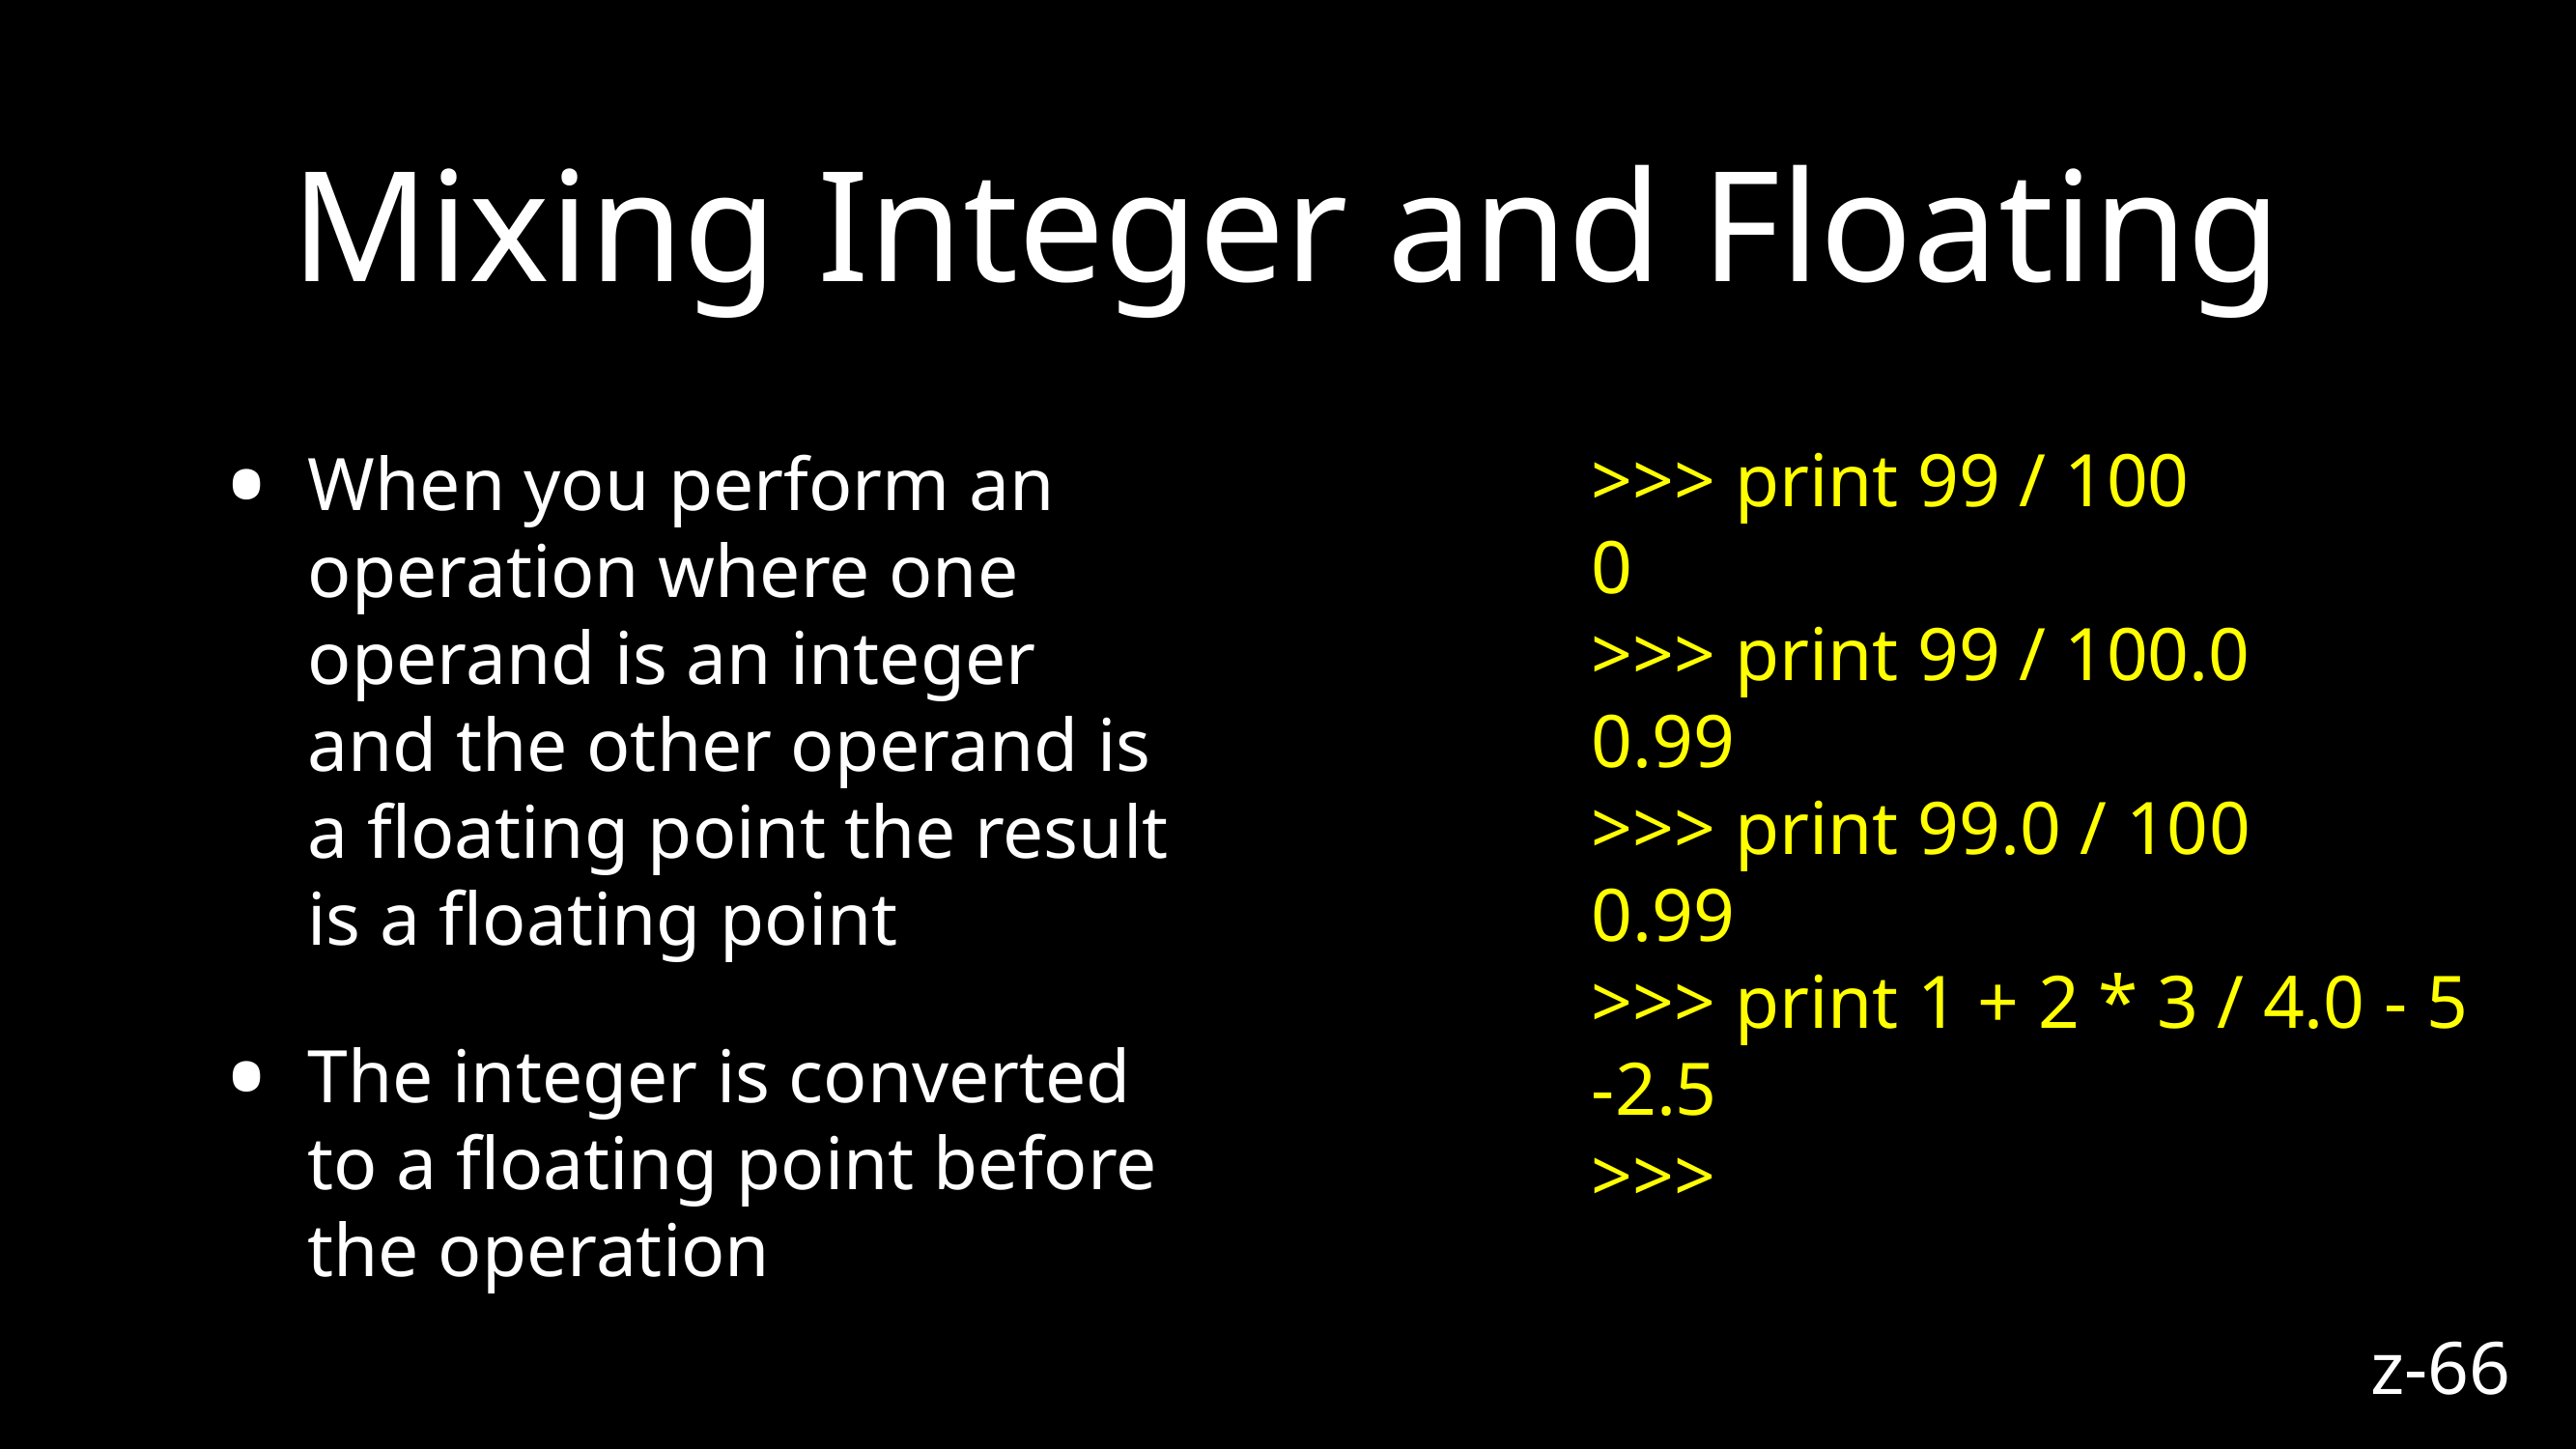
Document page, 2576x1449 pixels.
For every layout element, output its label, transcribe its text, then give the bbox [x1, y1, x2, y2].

title Mixing Integer and Floating [183, 38, 2392, 403]
text_box >>> print 99 / 100 0 >>> print 99 / 100.0 0.99 >>> print 99.0 / 100 0.99 >>> print 1 + 2 * 3 / 4.0 - 5 -2.5 >>> [1591, 434, 2470, 1217]
text_box z-66 [2370, 1321, 2512, 1409]
list When you perform an operation where one operand is an integer and the other operand is a floating point the result is a floating point The integer is converted to a floating point before the operation [183, 412, 1183, 1317]
